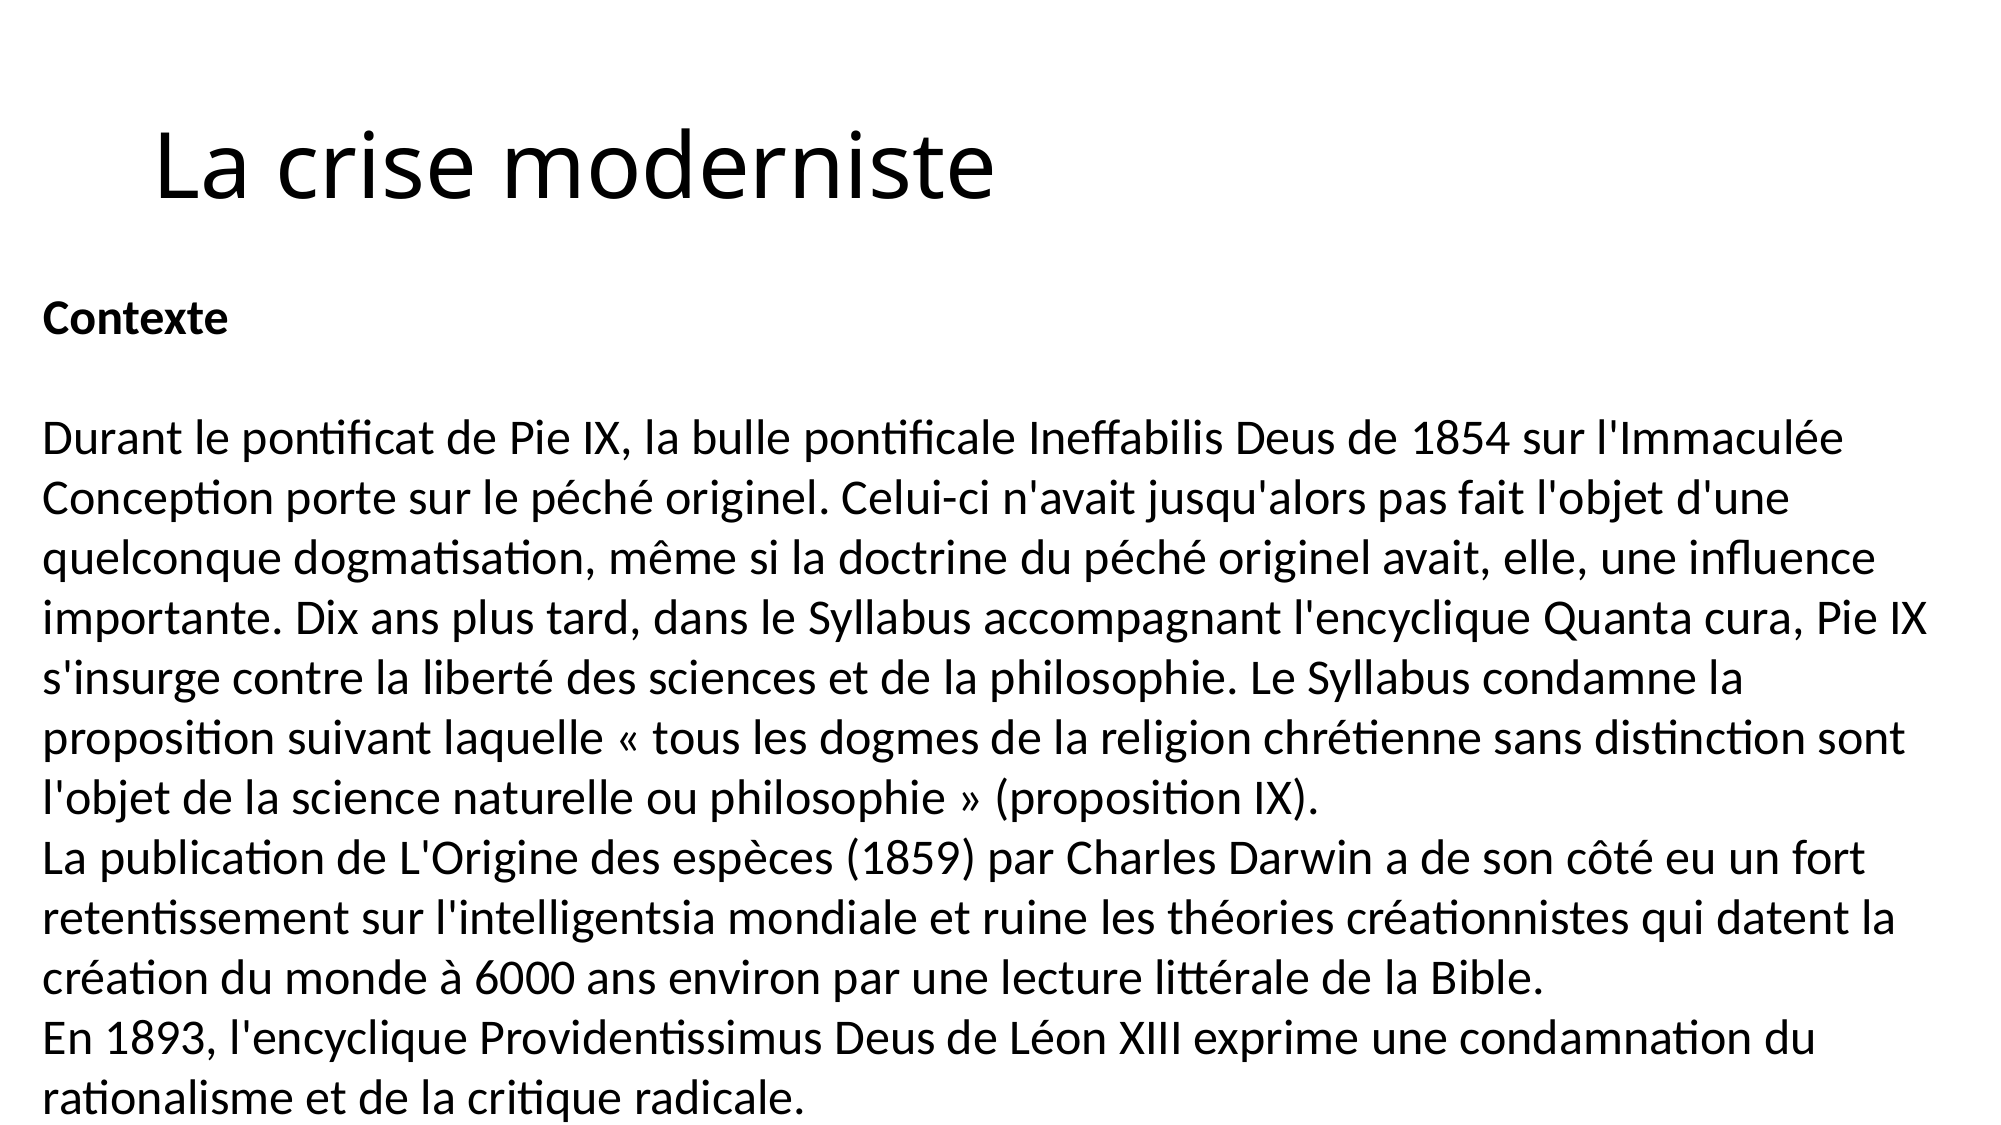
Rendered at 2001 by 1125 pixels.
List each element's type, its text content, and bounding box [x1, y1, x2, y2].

text_box Contexte Durant le pontificat de Pie IX, la bulle pontificale Ineffabilis Deus de 1854 sur l'Immaculée Conception porte sur le péché originel. Celui-ci n'avait jusqu'alors pas fait l'objet d'une quelconque dogmatisation, même si la doctrine du péché originel avait, elle, une influence importante. Dix ans plus tard, dans le Syllabus accompagnant l'encyclique Quanta cura, Pie IX s'insurge contre la liberté des sciences et de la philosophie. Le Syllabus condamne la proposition suivant laquelle « tous les dogmes de la religion chrétienne sans distinction sont l'objet de la science naturelle ou philosophie » (proposition IX). La publication de L'Origine des espèces (1859) par Charles Darwin a de son côté eu un fort retentissement sur l'intelligentsia mondiale et ruine les théories créationnistes qui datent la création du monde à 6000 ans environ par une lecture littérale de la Bible. En 1893, l'encyclique Providentissimus Deus de Léon XIII exprime une condamnation du rationalisme et de la critique radicale. [27, 277, 1978, 1125]
title La crise moderniste [137, 59, 1863, 277]
